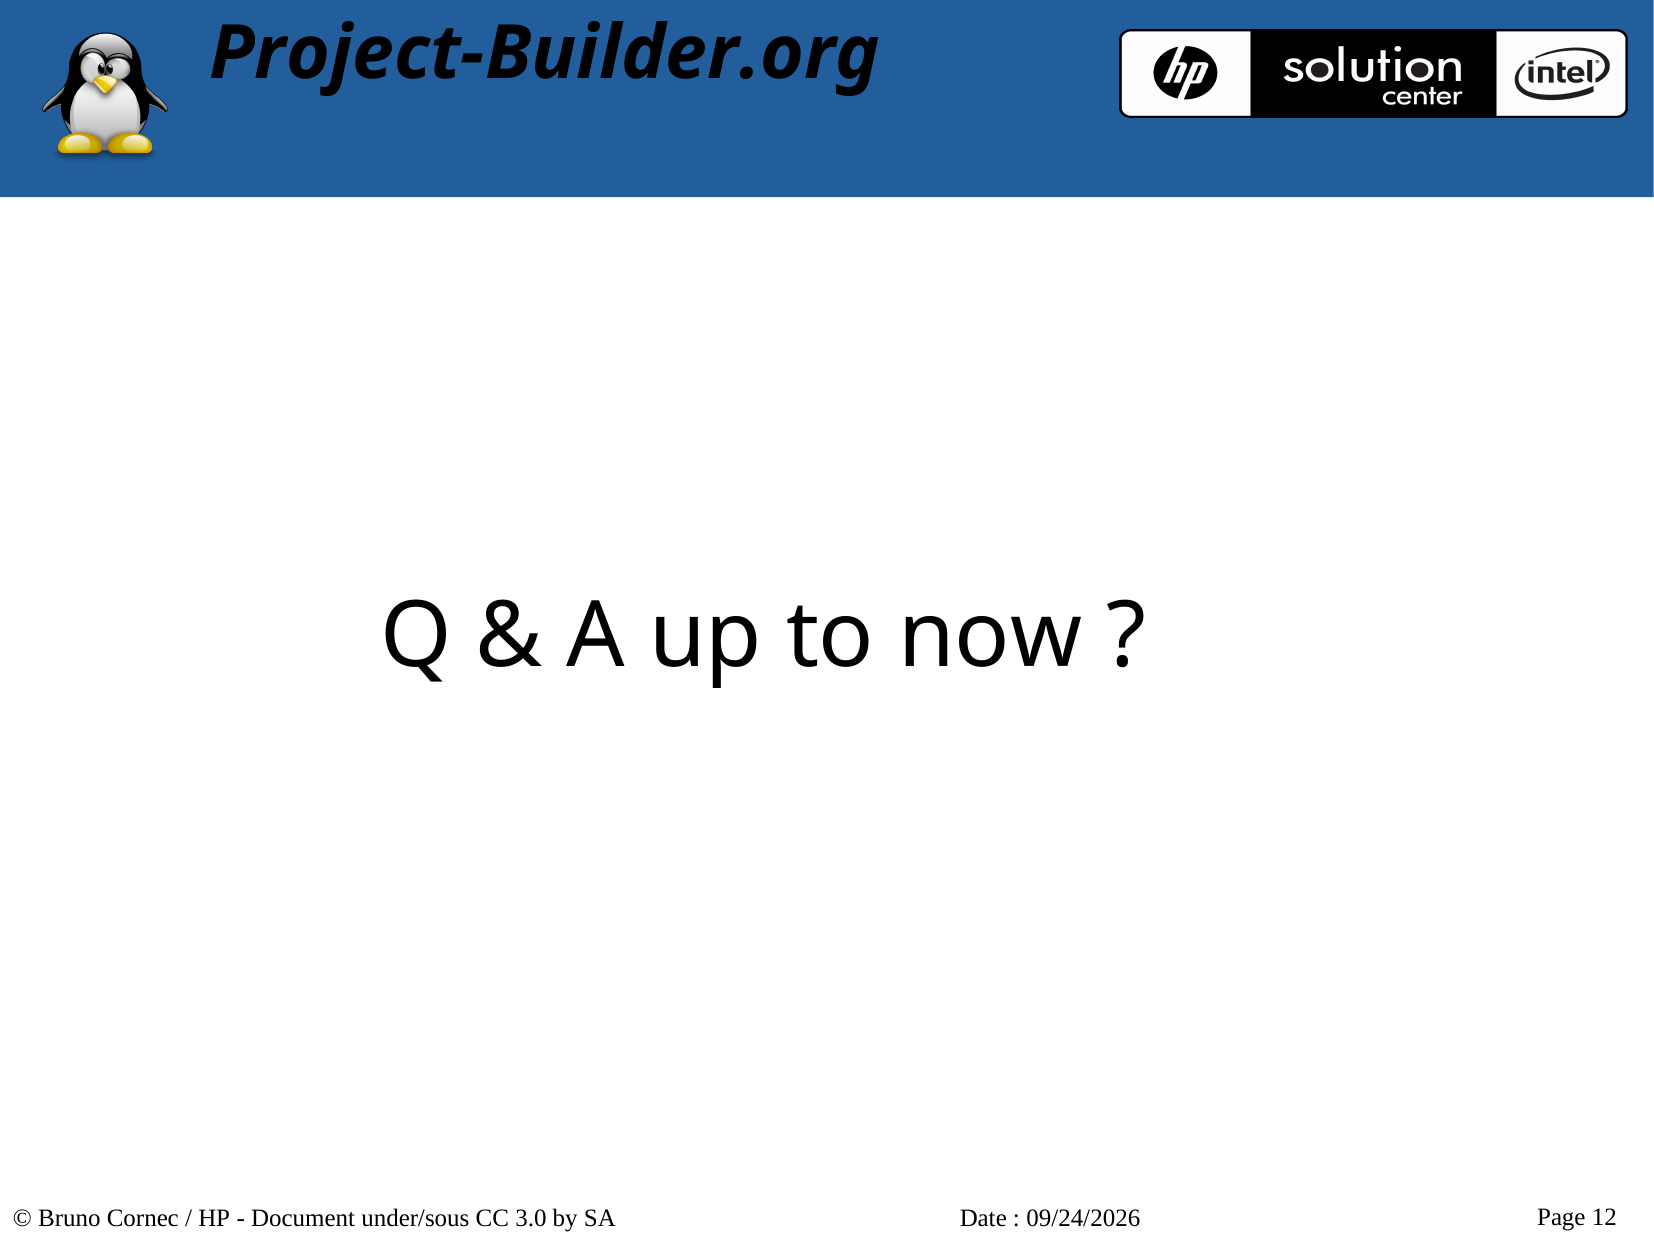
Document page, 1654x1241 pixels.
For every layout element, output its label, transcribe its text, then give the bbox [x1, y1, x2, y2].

text_box Q & A up to now ? [380, 568, 1181, 675]
picture [1119, 29, 1628, 118]
picture [42, 29, 168, 167]
